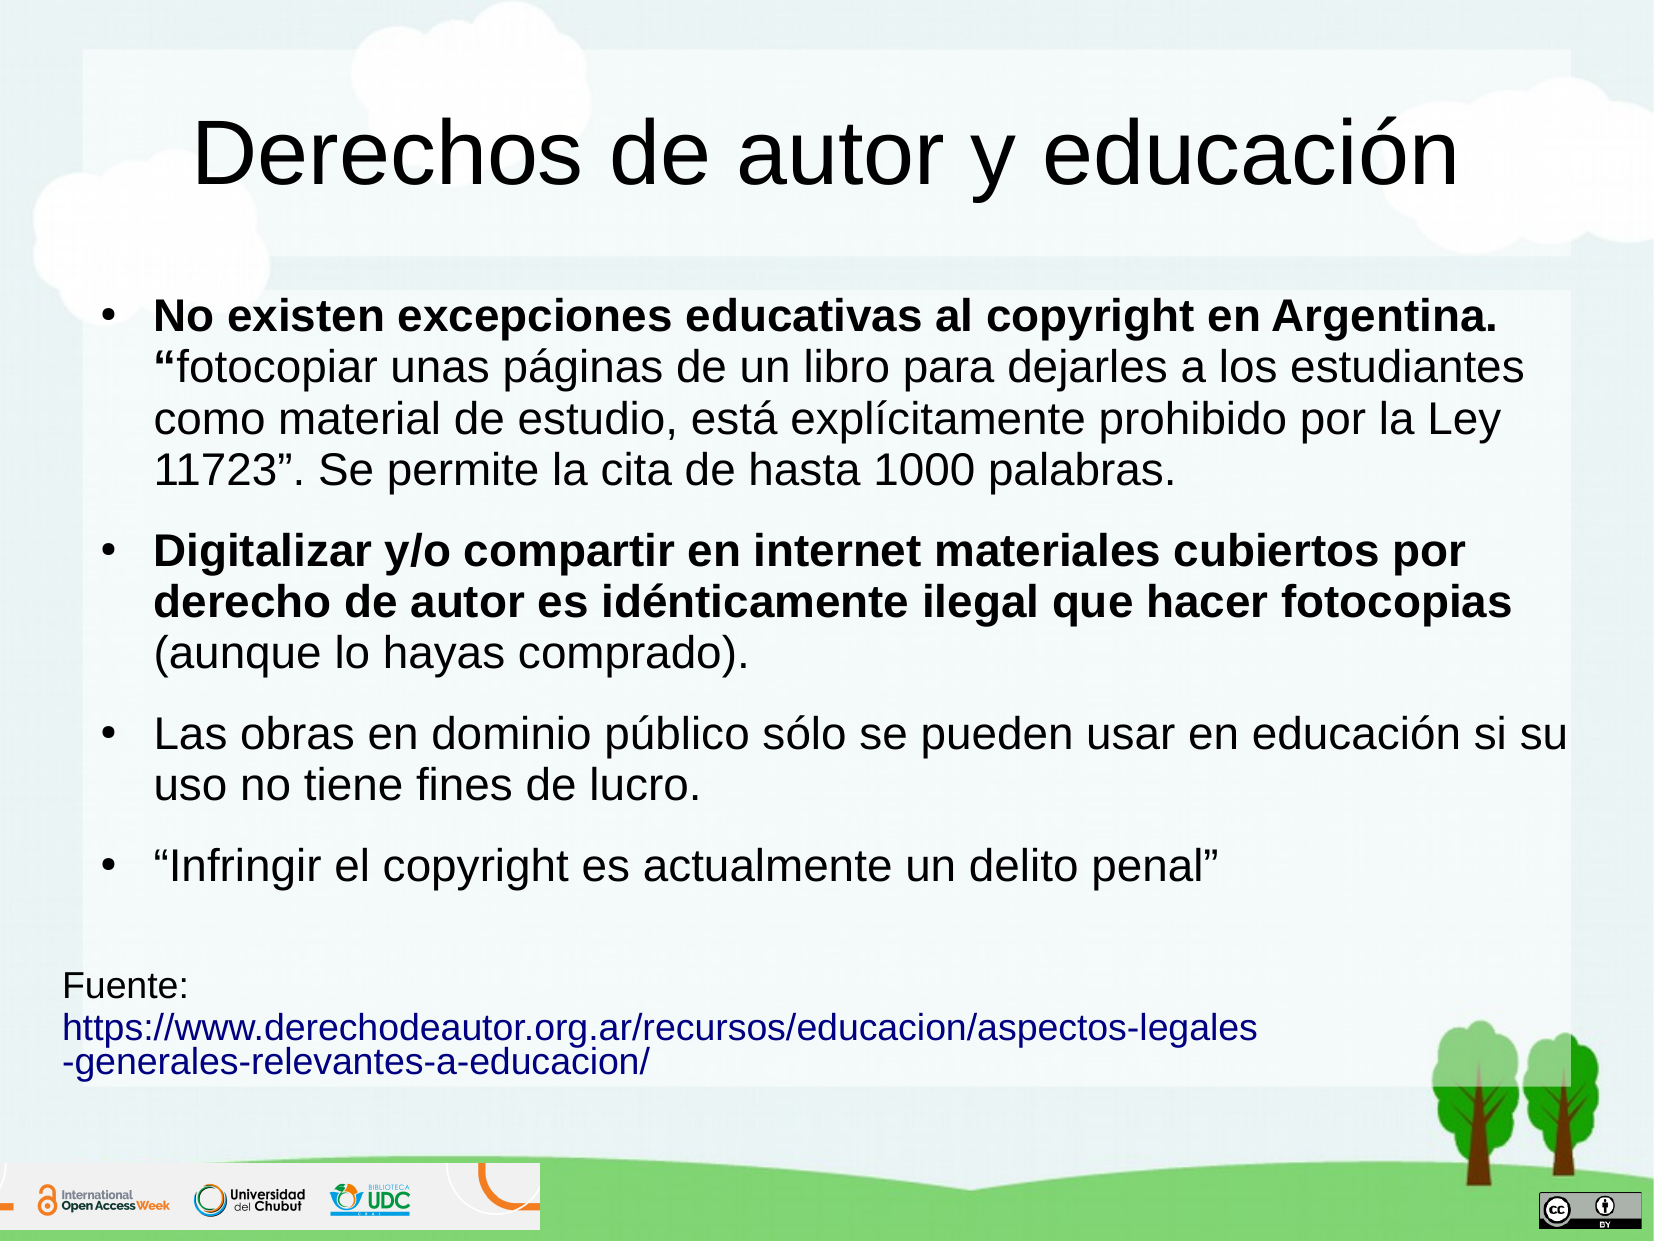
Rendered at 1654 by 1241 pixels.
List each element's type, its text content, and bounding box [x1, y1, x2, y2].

list No existen excepciones educativas al copyright en Argentina. “fotocopiar unas páginas de un libro para dejarles a los estudiantes como material de estudio, está explícitamente prohibido por la Ley 11723”. Se permite la cita de hasta 1000 palabras. Digitalizar y/o compartir en internet materiales cubiertos por derecho de autor es idénticamente ilegal que hacer fotocopias (aunque lo hayas comprado). Las obras en dominio público sólo se pueden usar en educación si su uso no tiene fines de lucro. “Infringir el copyright es actualmente un delito penal” [82, 290, 1571, 1087]
text_box Fuente:https://www.derechodeautor.org.ar/recursos/educacion/aspectos-legales-generales-relevantes-a-educacion/ [47, 956, 1276, 1056]
title Derechos de autor y educación [82, 49, 1571, 257]
picture [0, 0, 1654, 1241]
